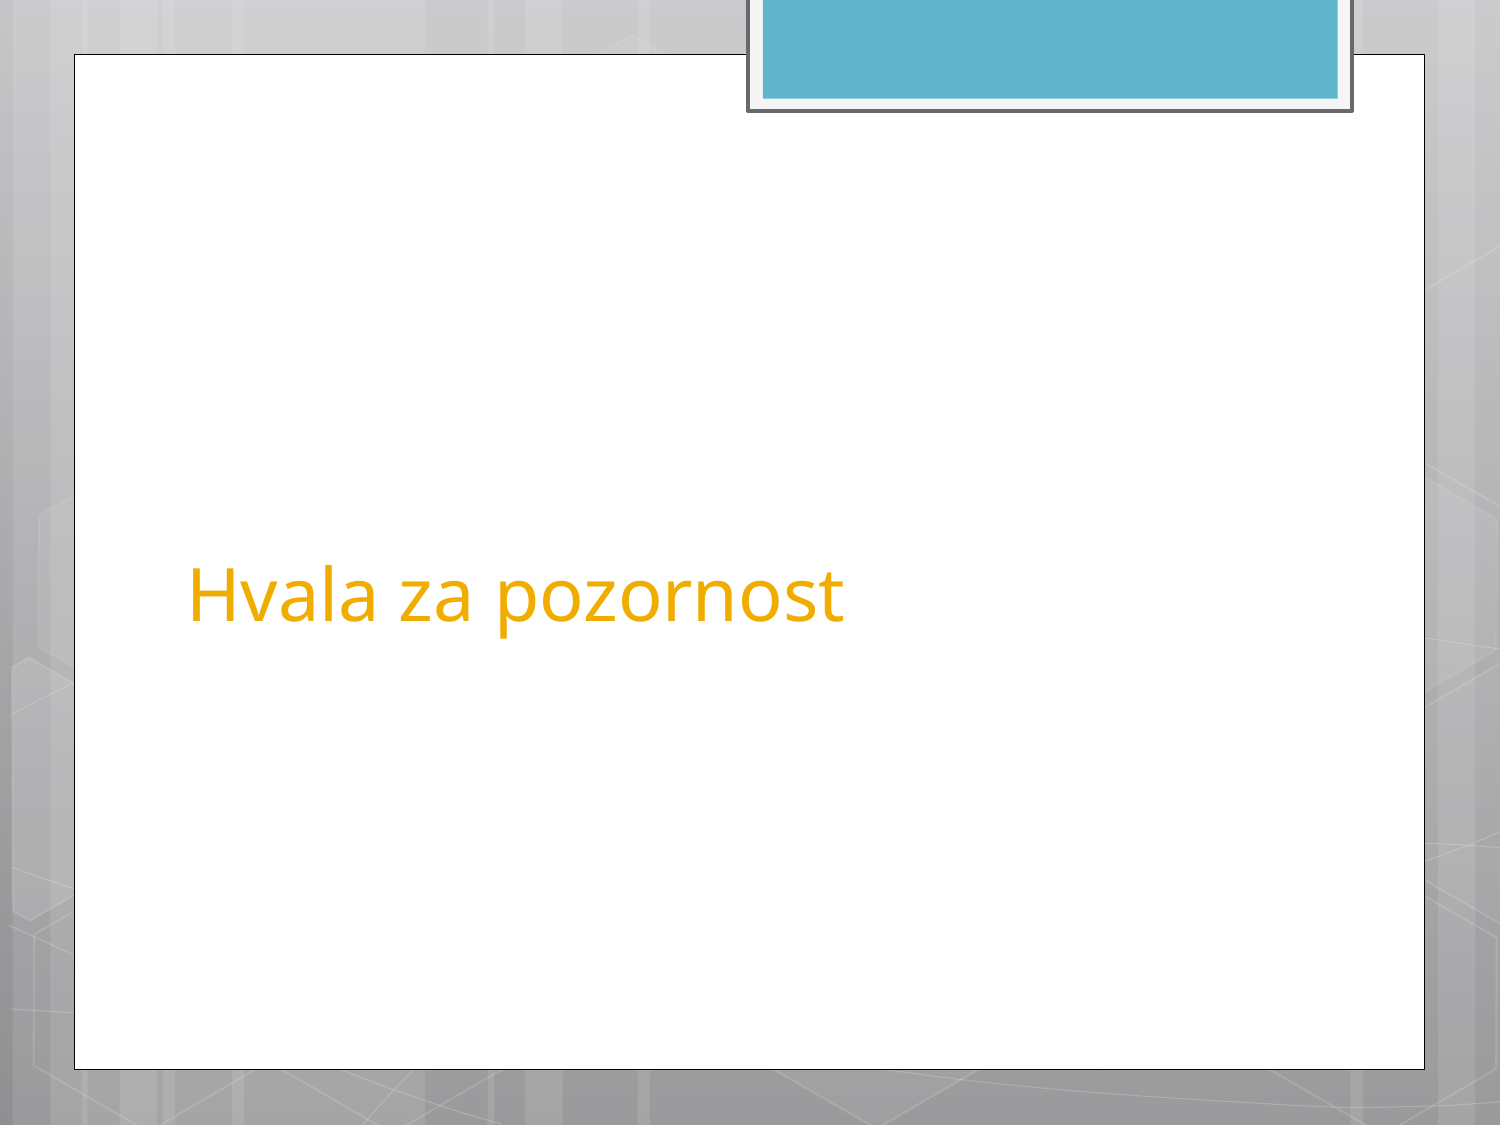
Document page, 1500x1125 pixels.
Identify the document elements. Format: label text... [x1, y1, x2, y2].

title Hvala za pozornost [171, 538, 1324, 727]
